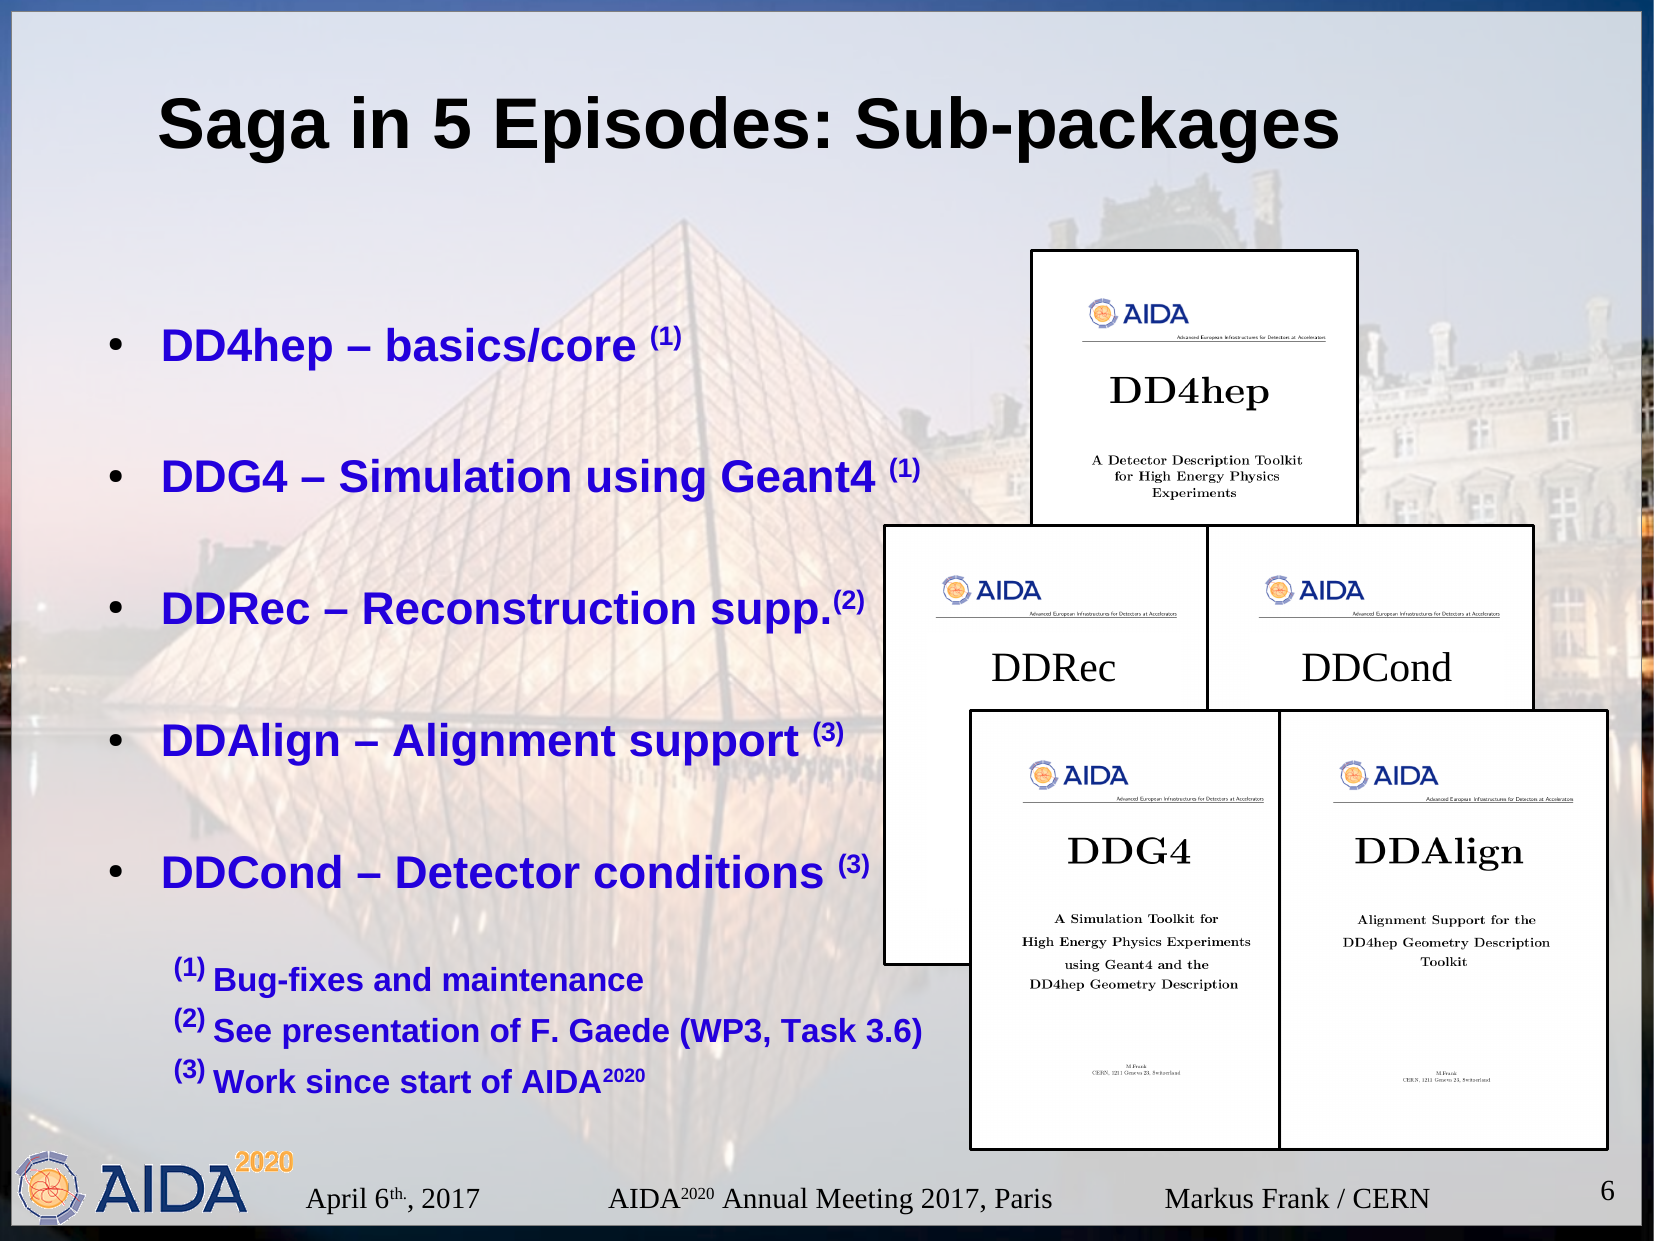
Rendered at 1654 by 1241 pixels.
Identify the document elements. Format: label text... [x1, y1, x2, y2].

title Saga in 5 Episodes: Sub-packages [82, 19, 1536, 227]
text_box DDCond [1249, 633, 1505, 709]
list DD4hep – basics/core (1) DDG4 – Simulation using Geant4 (1) DDRec – Reconstruction supp.(2) DDAlign – Alignment support (3) DDCond – Detector conditions (3) (1) Bug-fixes and maintenance (2) See presentation of F. Gaede (WP3, Task 3.6) (3) Work since start of AIDA2020 [90, 238, 1546, 1156]
picture [0, 0, 1654, 1241]
